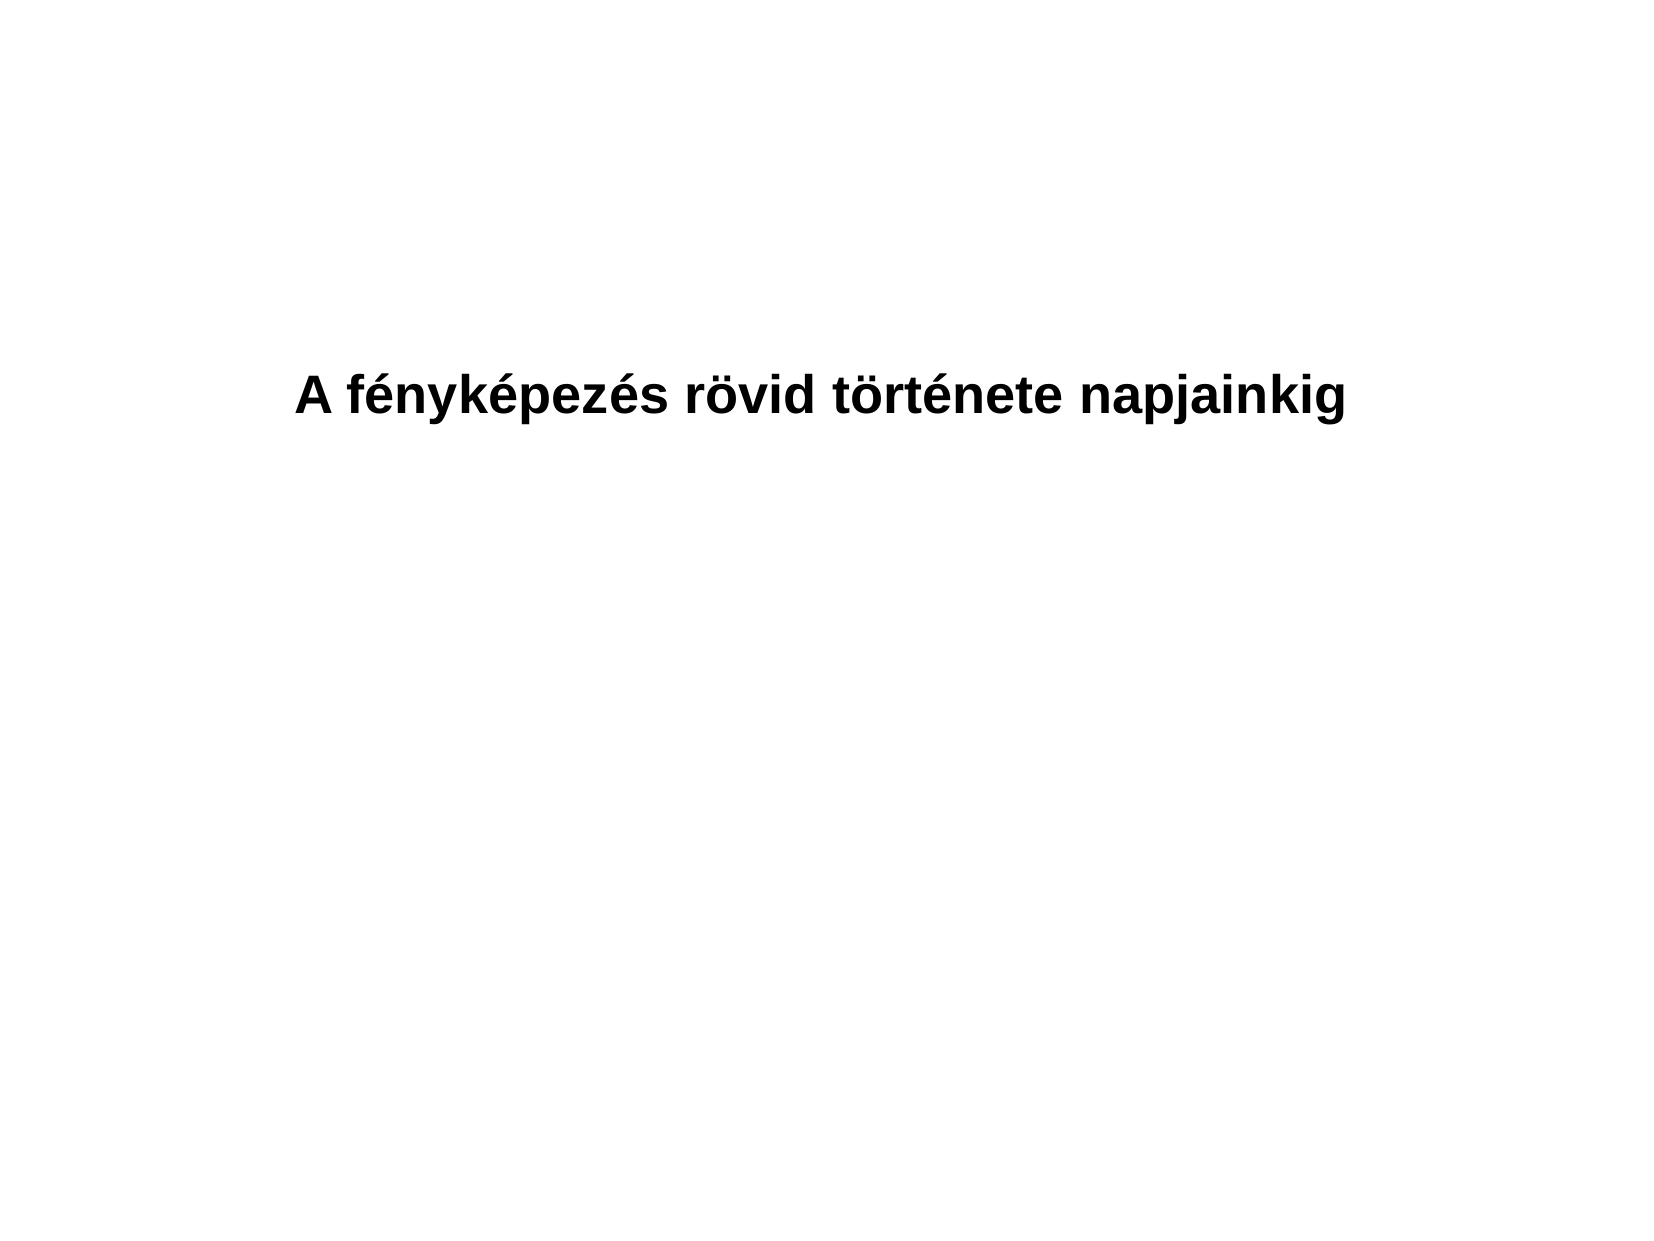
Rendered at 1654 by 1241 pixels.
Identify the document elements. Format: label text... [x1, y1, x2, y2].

text_box A fényképezés rövid története napjainkig [279, 356, 1364, 434]
